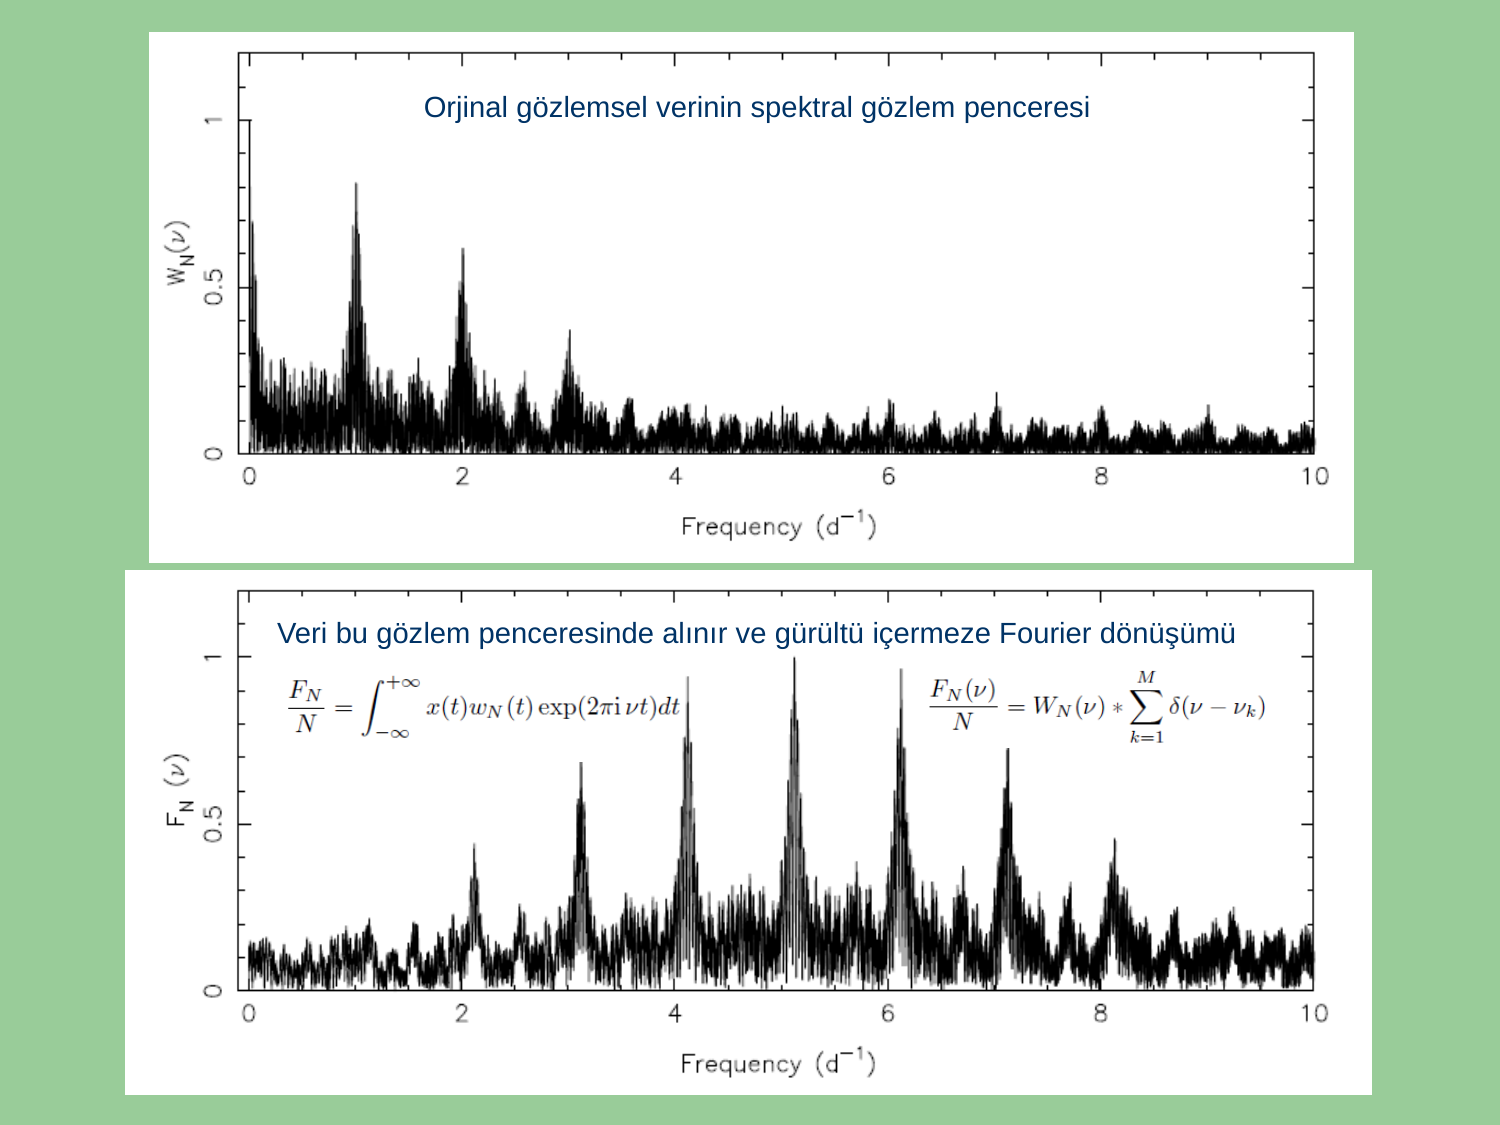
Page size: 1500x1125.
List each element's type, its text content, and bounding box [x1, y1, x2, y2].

picture [149, 32, 1354, 83]
picture [125, 656, 1372, 1095]
text_box Orjinal gözlemsel verinin spektral gözlem penceresi [45, 83, 1471, 132]
picture [149, 132, 1354, 563]
picture [125, 570, 1372, 609]
text_box Veri bu gözlem penceresinde alınır ve gürültü içermeze Fourier dönüşümü [45, 609, 1471, 657]
